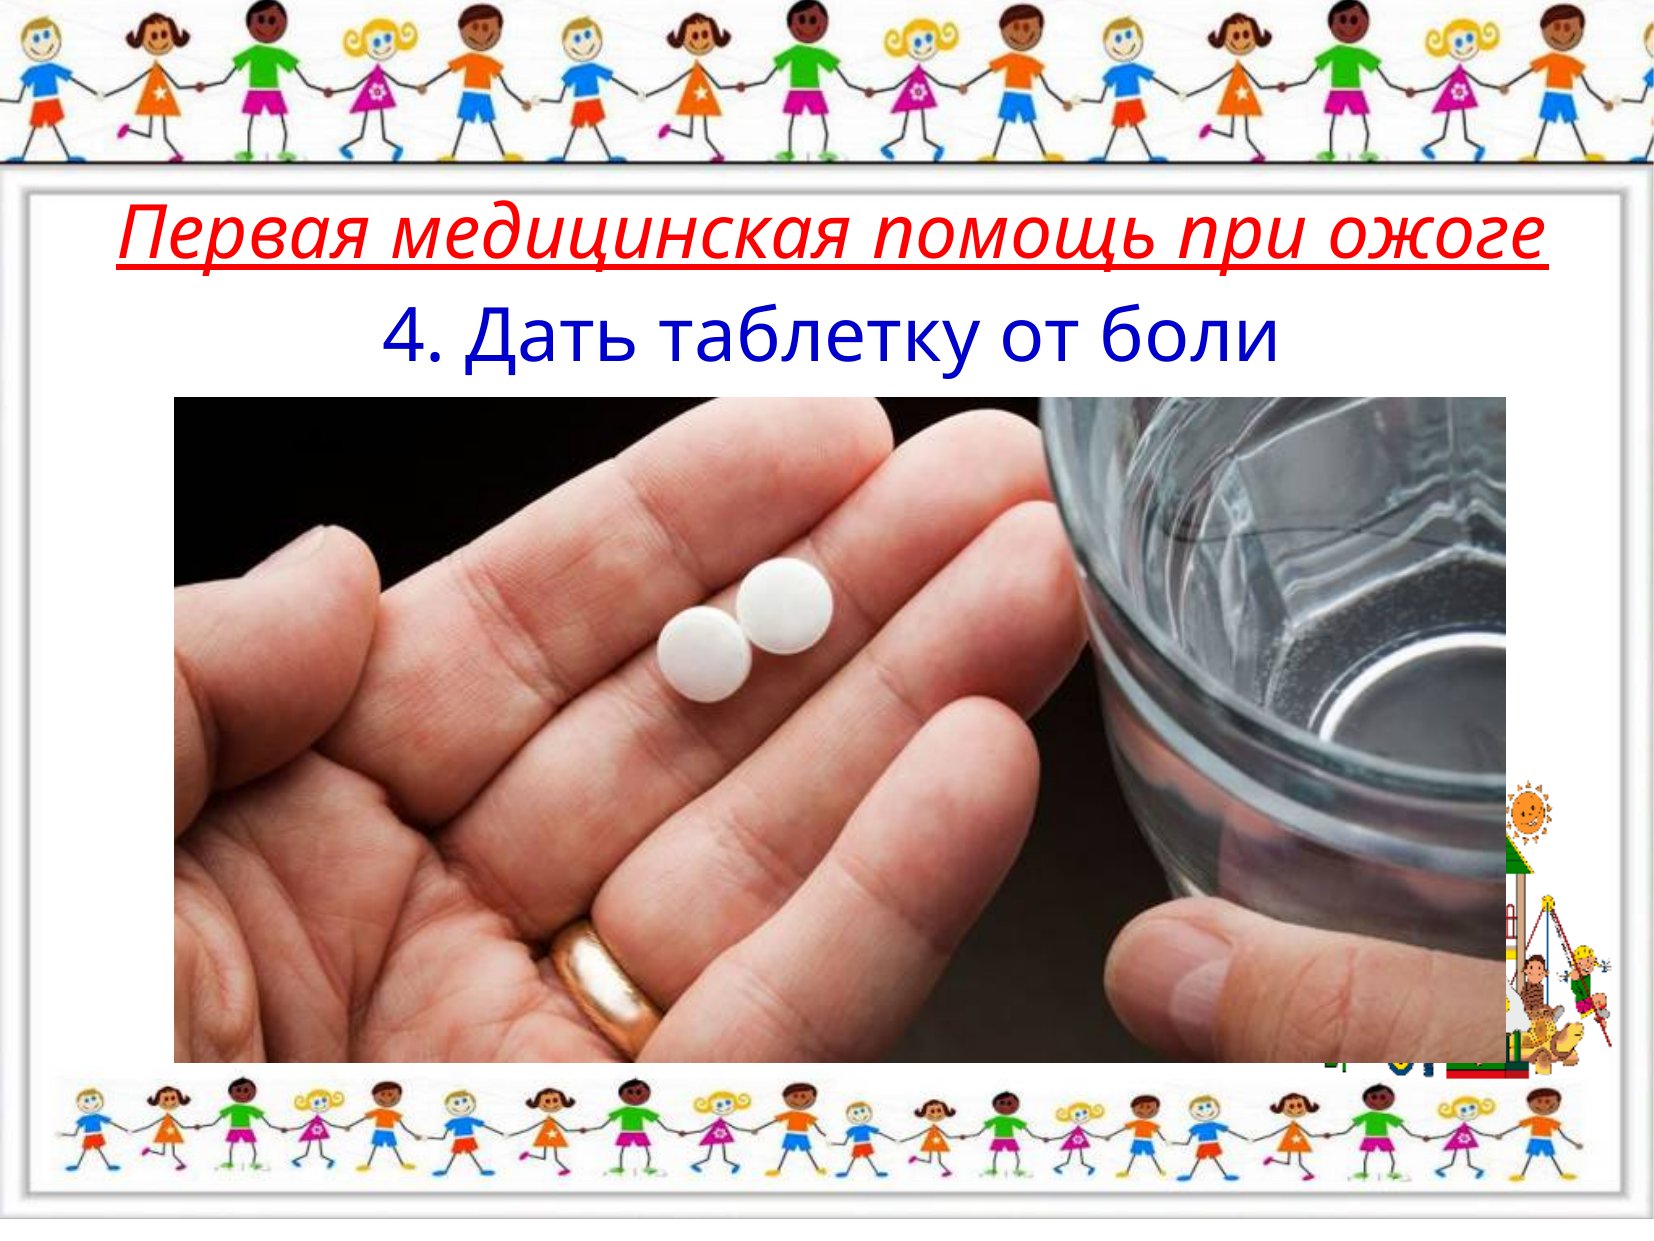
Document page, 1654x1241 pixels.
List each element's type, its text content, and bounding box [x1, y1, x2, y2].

title Первая медицинская помощь при ожоге 4. Дать таблетку от боли [88, 176, 1577, 386]
picture [0, 0, 1654, 1241]
